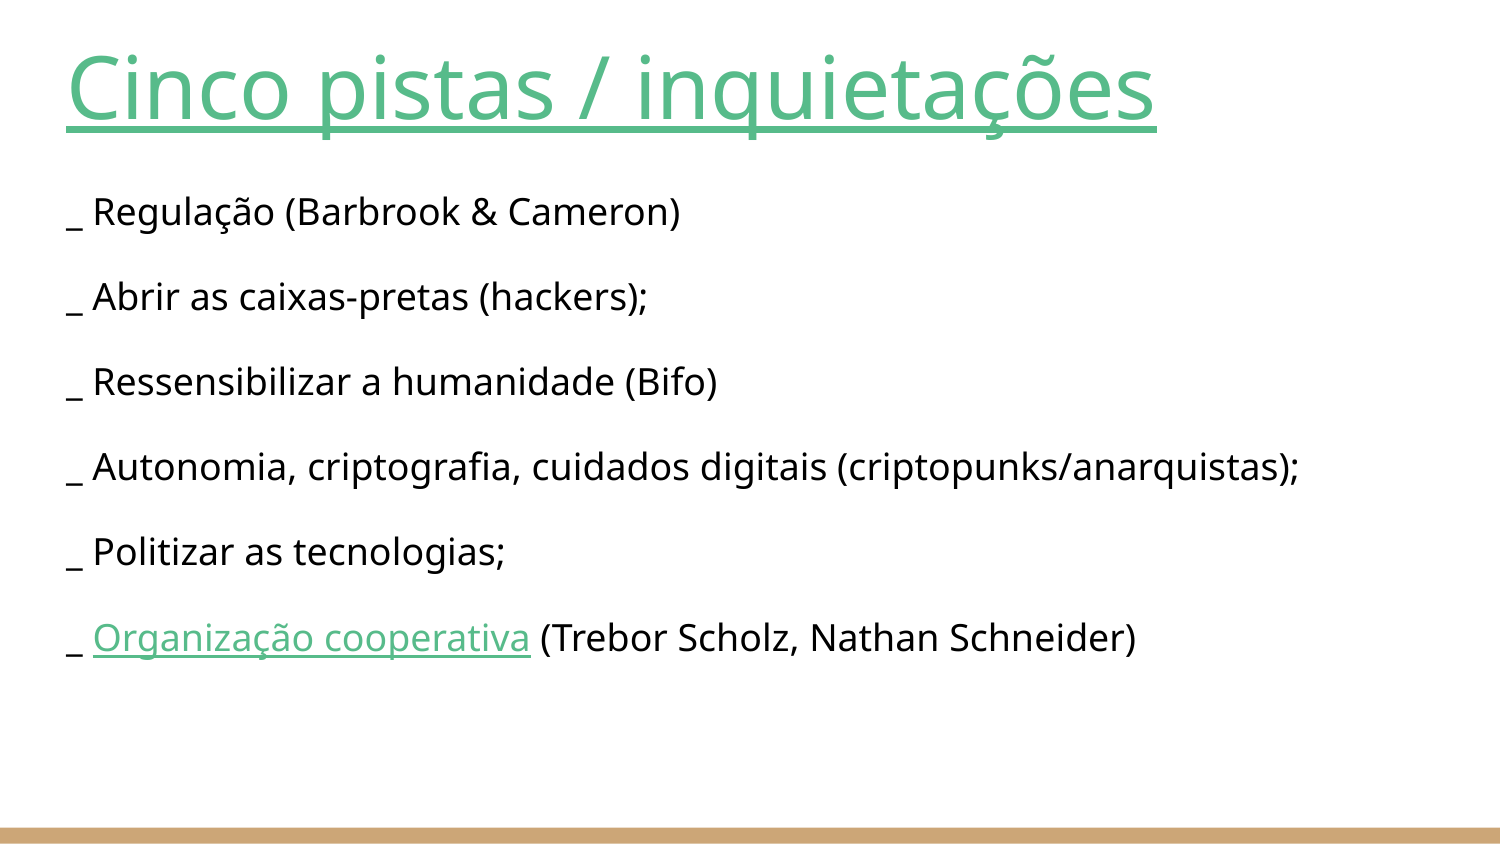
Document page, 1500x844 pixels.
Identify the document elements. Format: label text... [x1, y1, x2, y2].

title Cinco pistas / inquietações [51, 30, 1449, 166]
list _ Regulação (Barbrook & Cameron) _ Abrir as caixas-pretas (hackers); _ Ressensibilizar a humanidade (Bifo) _ Autonomia, criptografia, cuidados digitais (criptopunks/anarquistas); _ Politizar as tecnologias; _ Organização cooperativa (Trebor Scholz, Nathan Schneider) [51, 166, 1449, 784]
